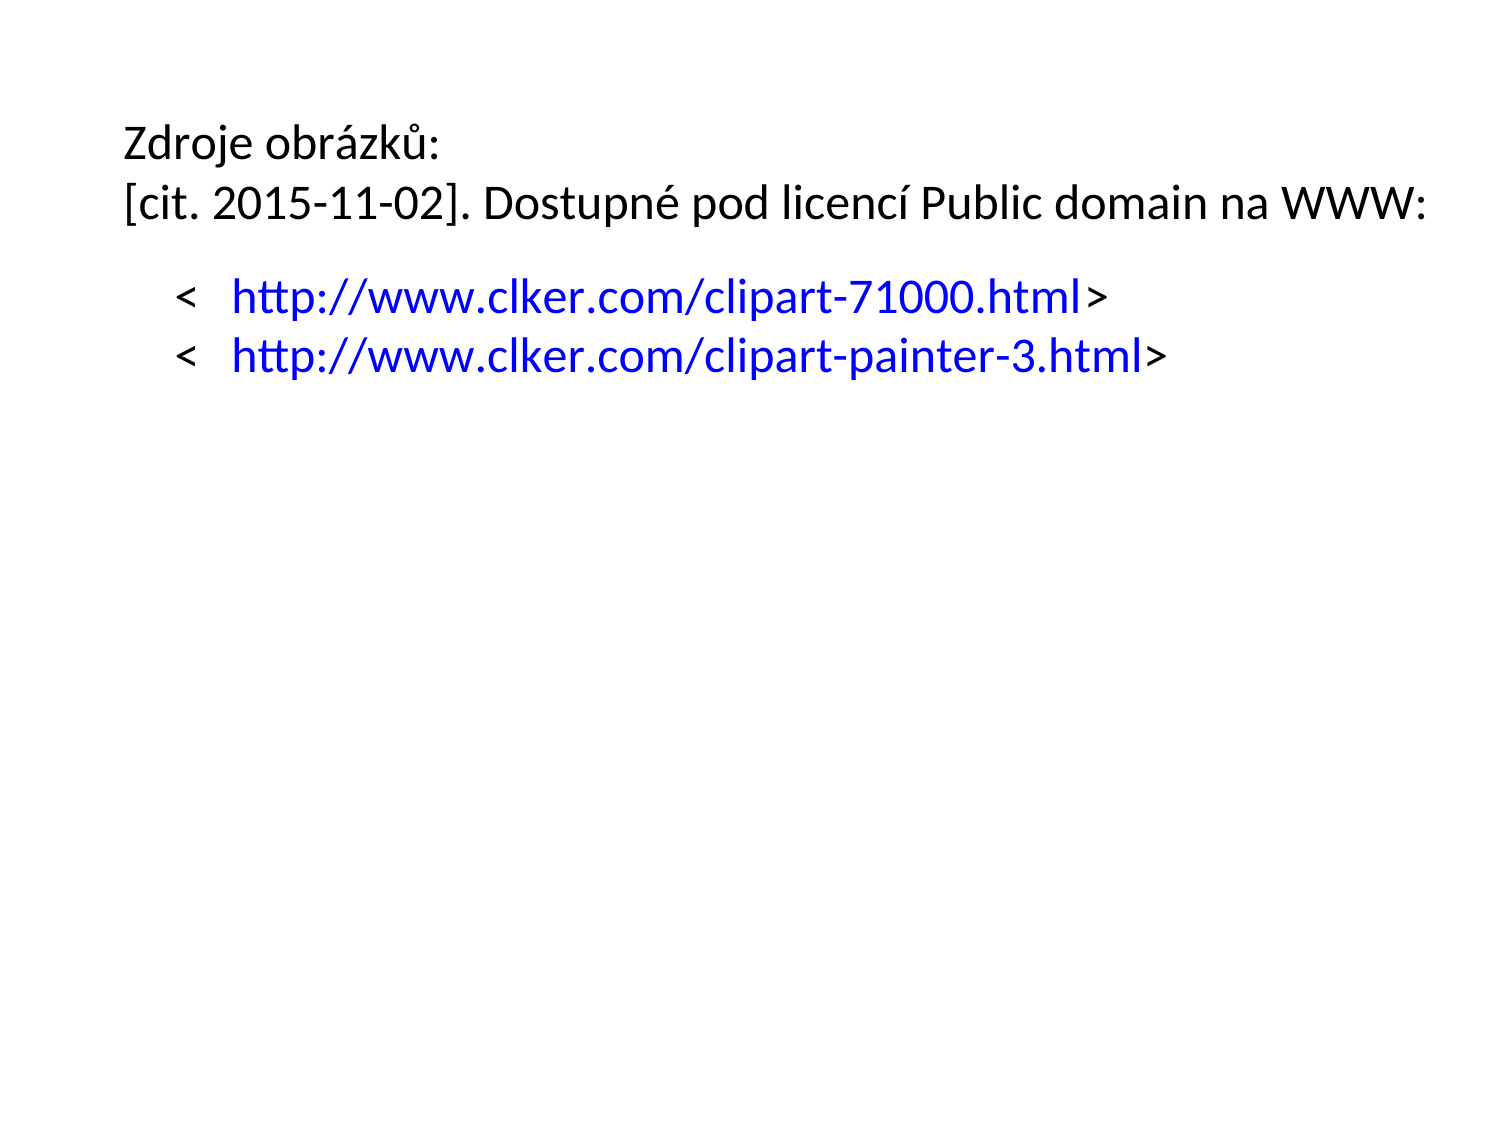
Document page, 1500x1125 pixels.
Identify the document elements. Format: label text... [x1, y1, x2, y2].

text_box < [159, 255, 215, 331]
text_box > [1069, 255, 1125, 331]
text_box http://www.clker.com/clipart-71000.html [216, 255, 1069, 314]
text_box http://www.clker.com/clipart-painter-3.html [216, 314, 1128, 390]
text_box < [159, 331, 215, 390]
text_box Zdroje obrázků: [cit. 2015-11-02]. Dostupné pod licencí Public domain na WWW: [108, 101, 1444, 238]
text_box > [1128, 314, 1184, 390]
